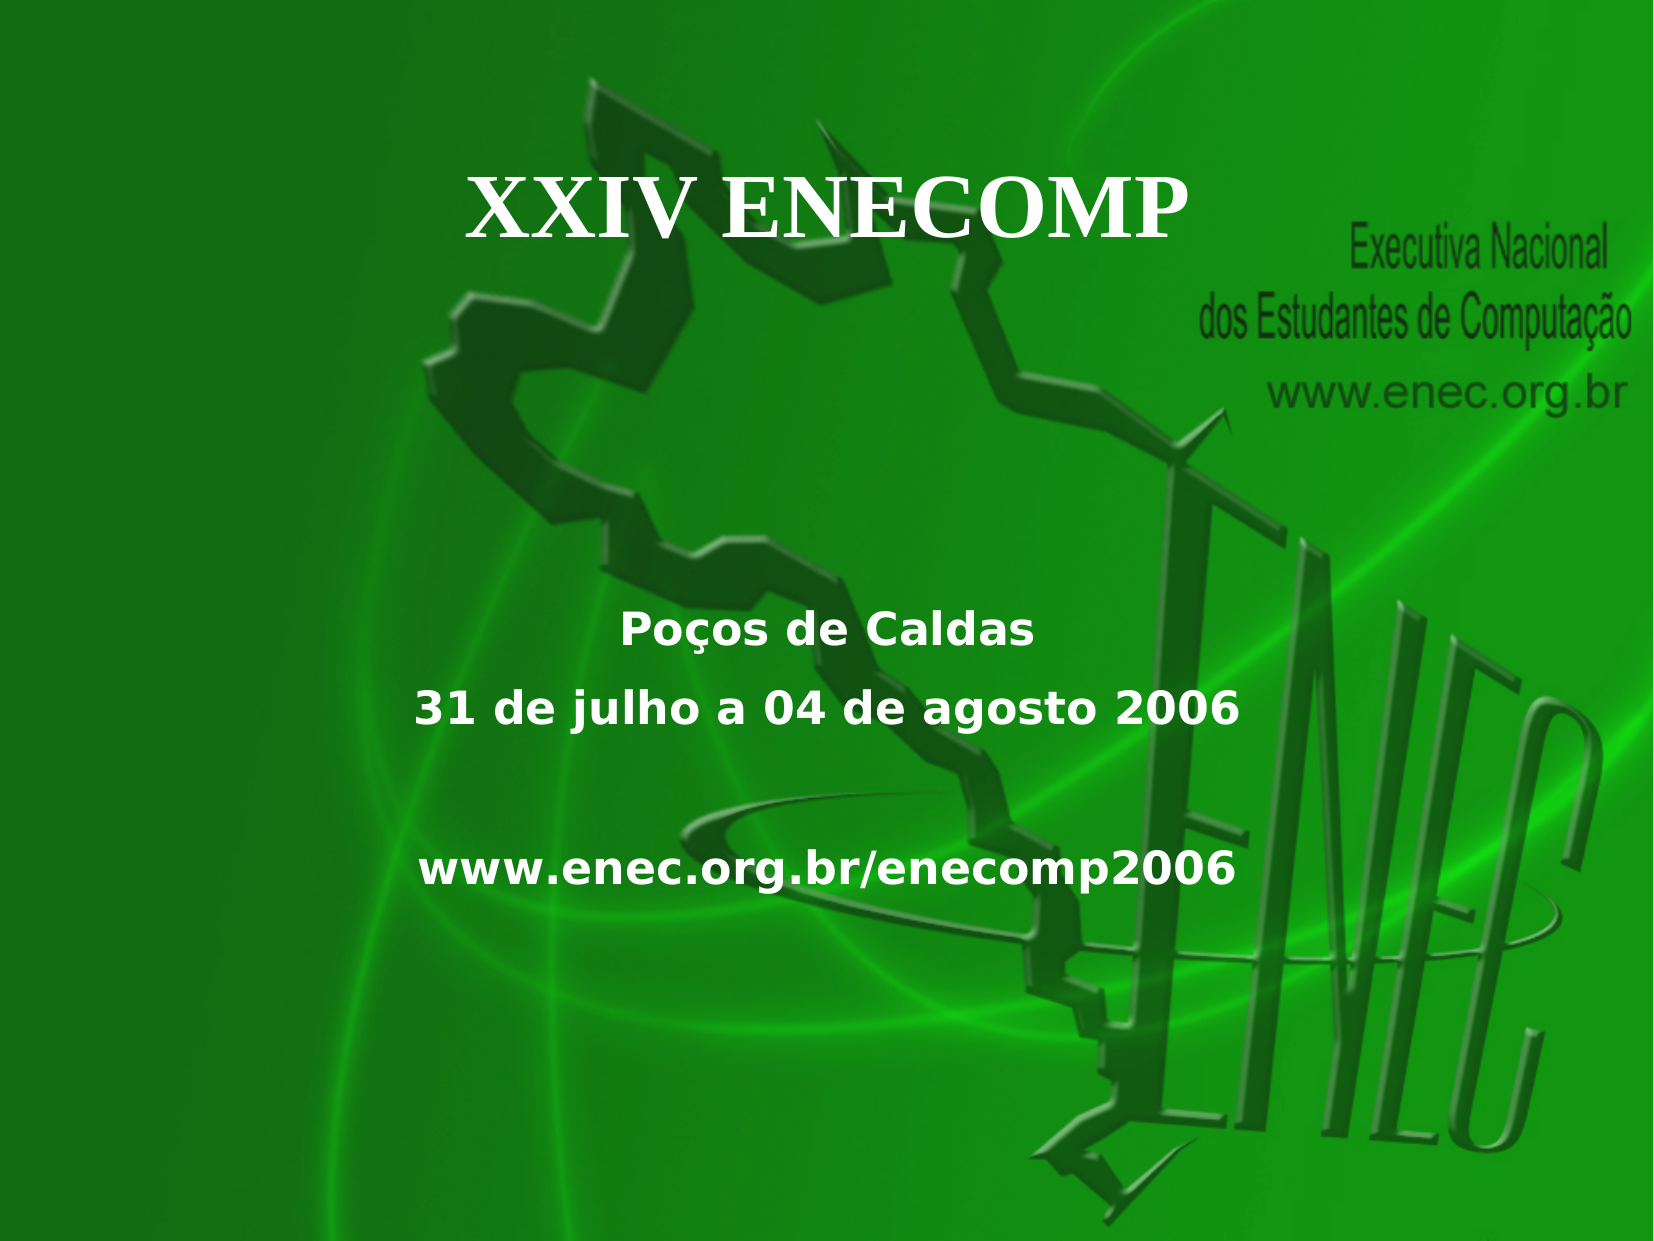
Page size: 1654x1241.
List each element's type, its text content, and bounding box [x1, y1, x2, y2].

text_box Poços de Caldas 31 de julho a 04 de agosto 2006 www.enec.org.br/enecomp2006 [121, 344, 1534, 1127]
picture [0, 0, 1654, 1241]
title XXIV ENECOMP [121, 103, 1534, 311]
